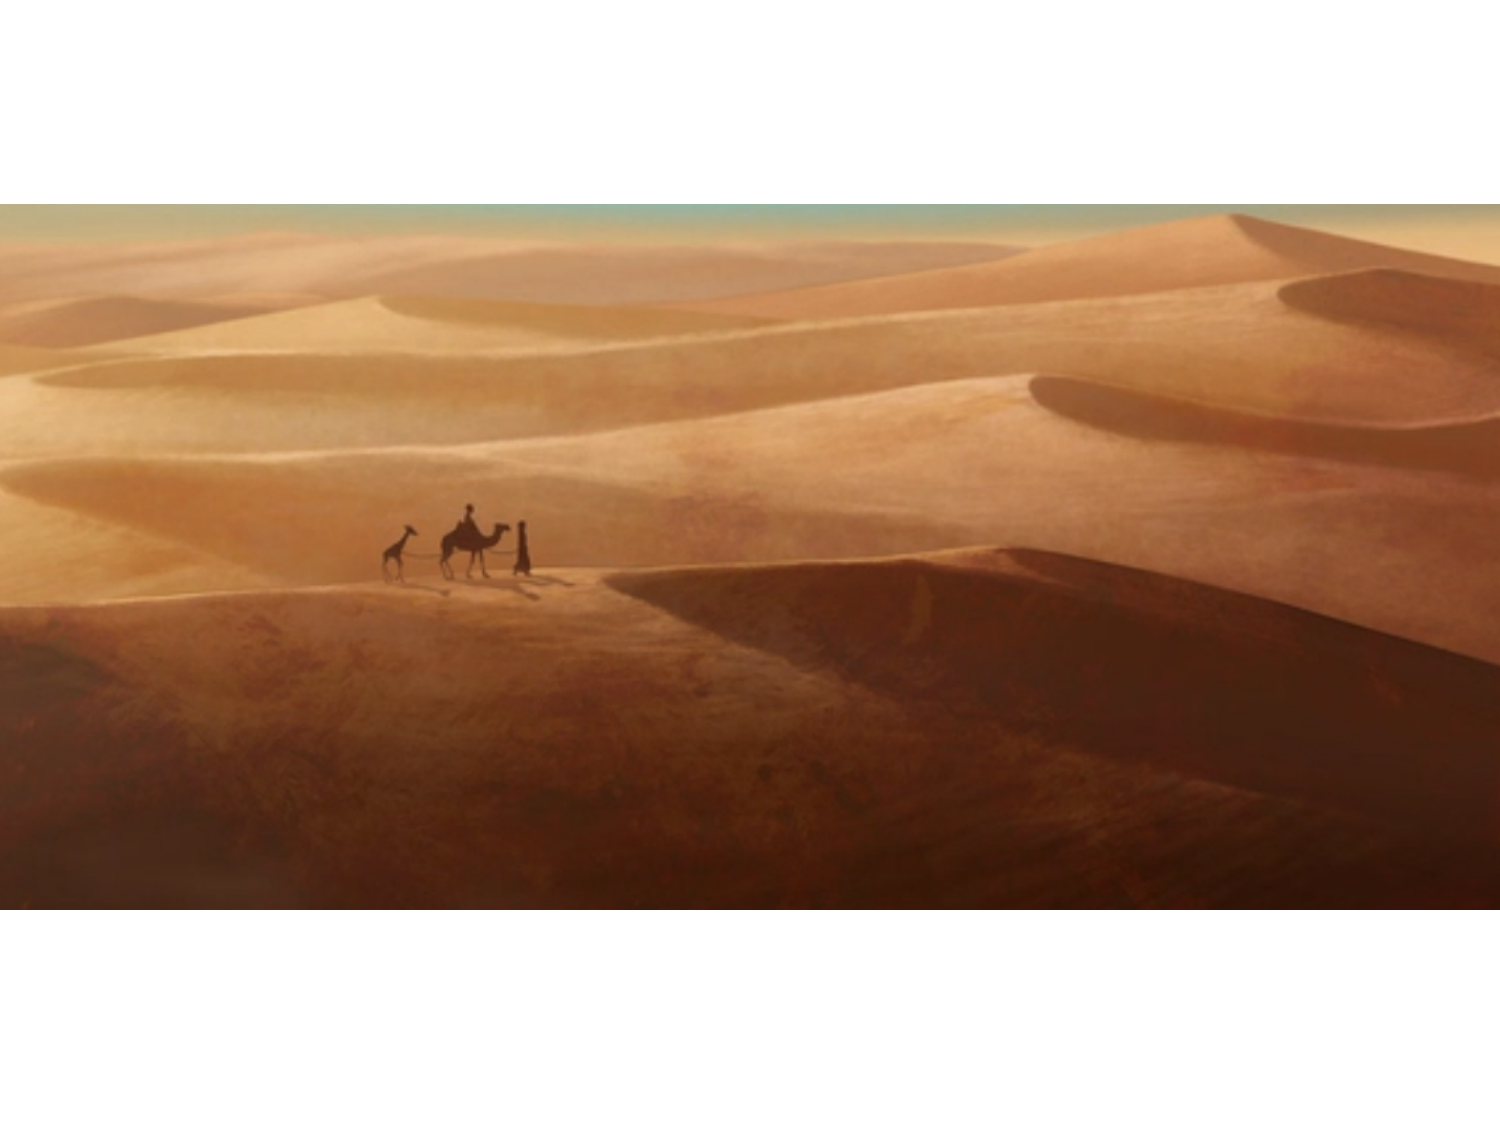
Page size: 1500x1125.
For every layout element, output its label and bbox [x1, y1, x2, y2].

picture [0, 204, 1500, 910]
